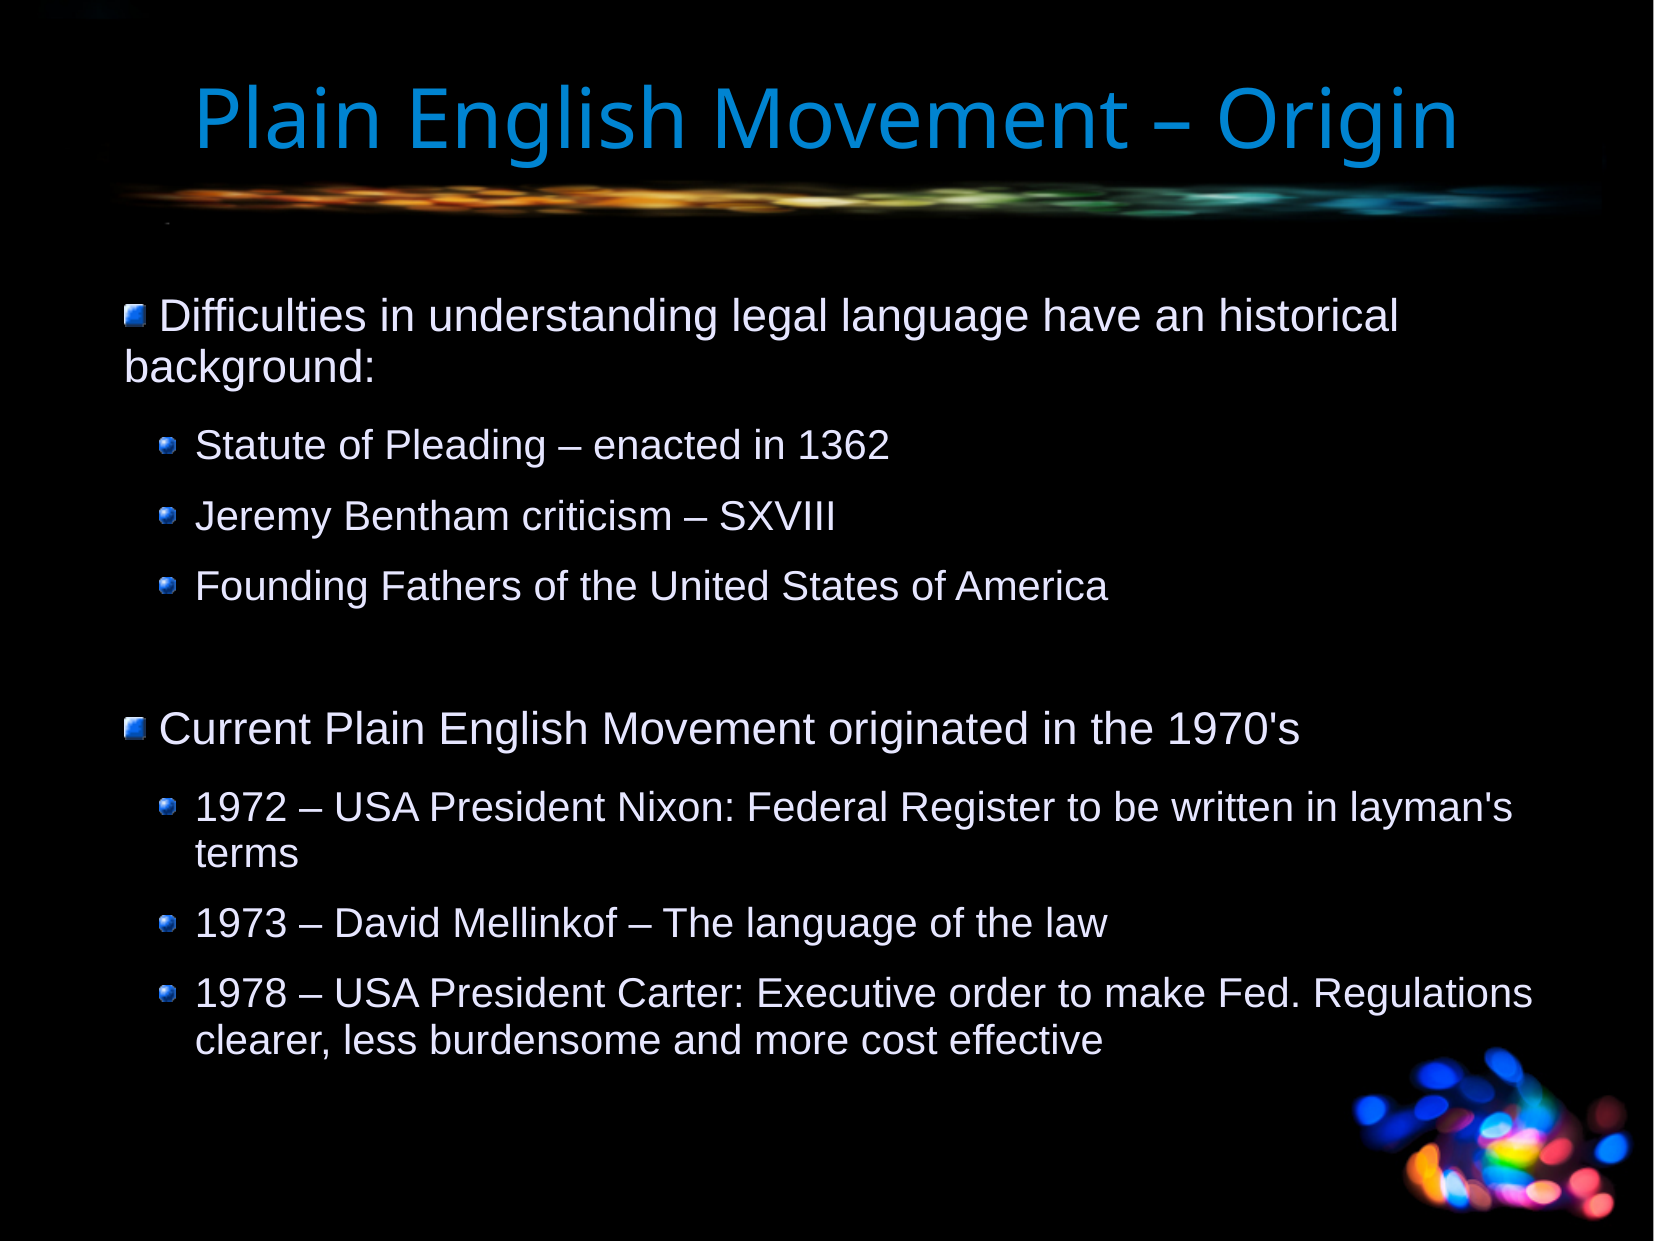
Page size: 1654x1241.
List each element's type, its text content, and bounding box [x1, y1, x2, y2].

picture [0, 0, 1654, 1241]
title Plain English Movement – Origin [82, 19, 1571, 212]
list Difficulties in understanding legal language have an historical background: Statute of Pleading – enacted in 1362 Jeremy Bentham criticism – SXVIII Founding Fathers of the United States of America Current Plain English Movement originated in the 1970's 1972 – USA President Nixon: Federal Register to be written in layman's terms 1973 – David Mellinkof – The language of the law 1978 – USA President Carter: Executive order to make Fed. Regulations clearer, less burdensome and more cost effective [124, 290, 1613, 1094]
